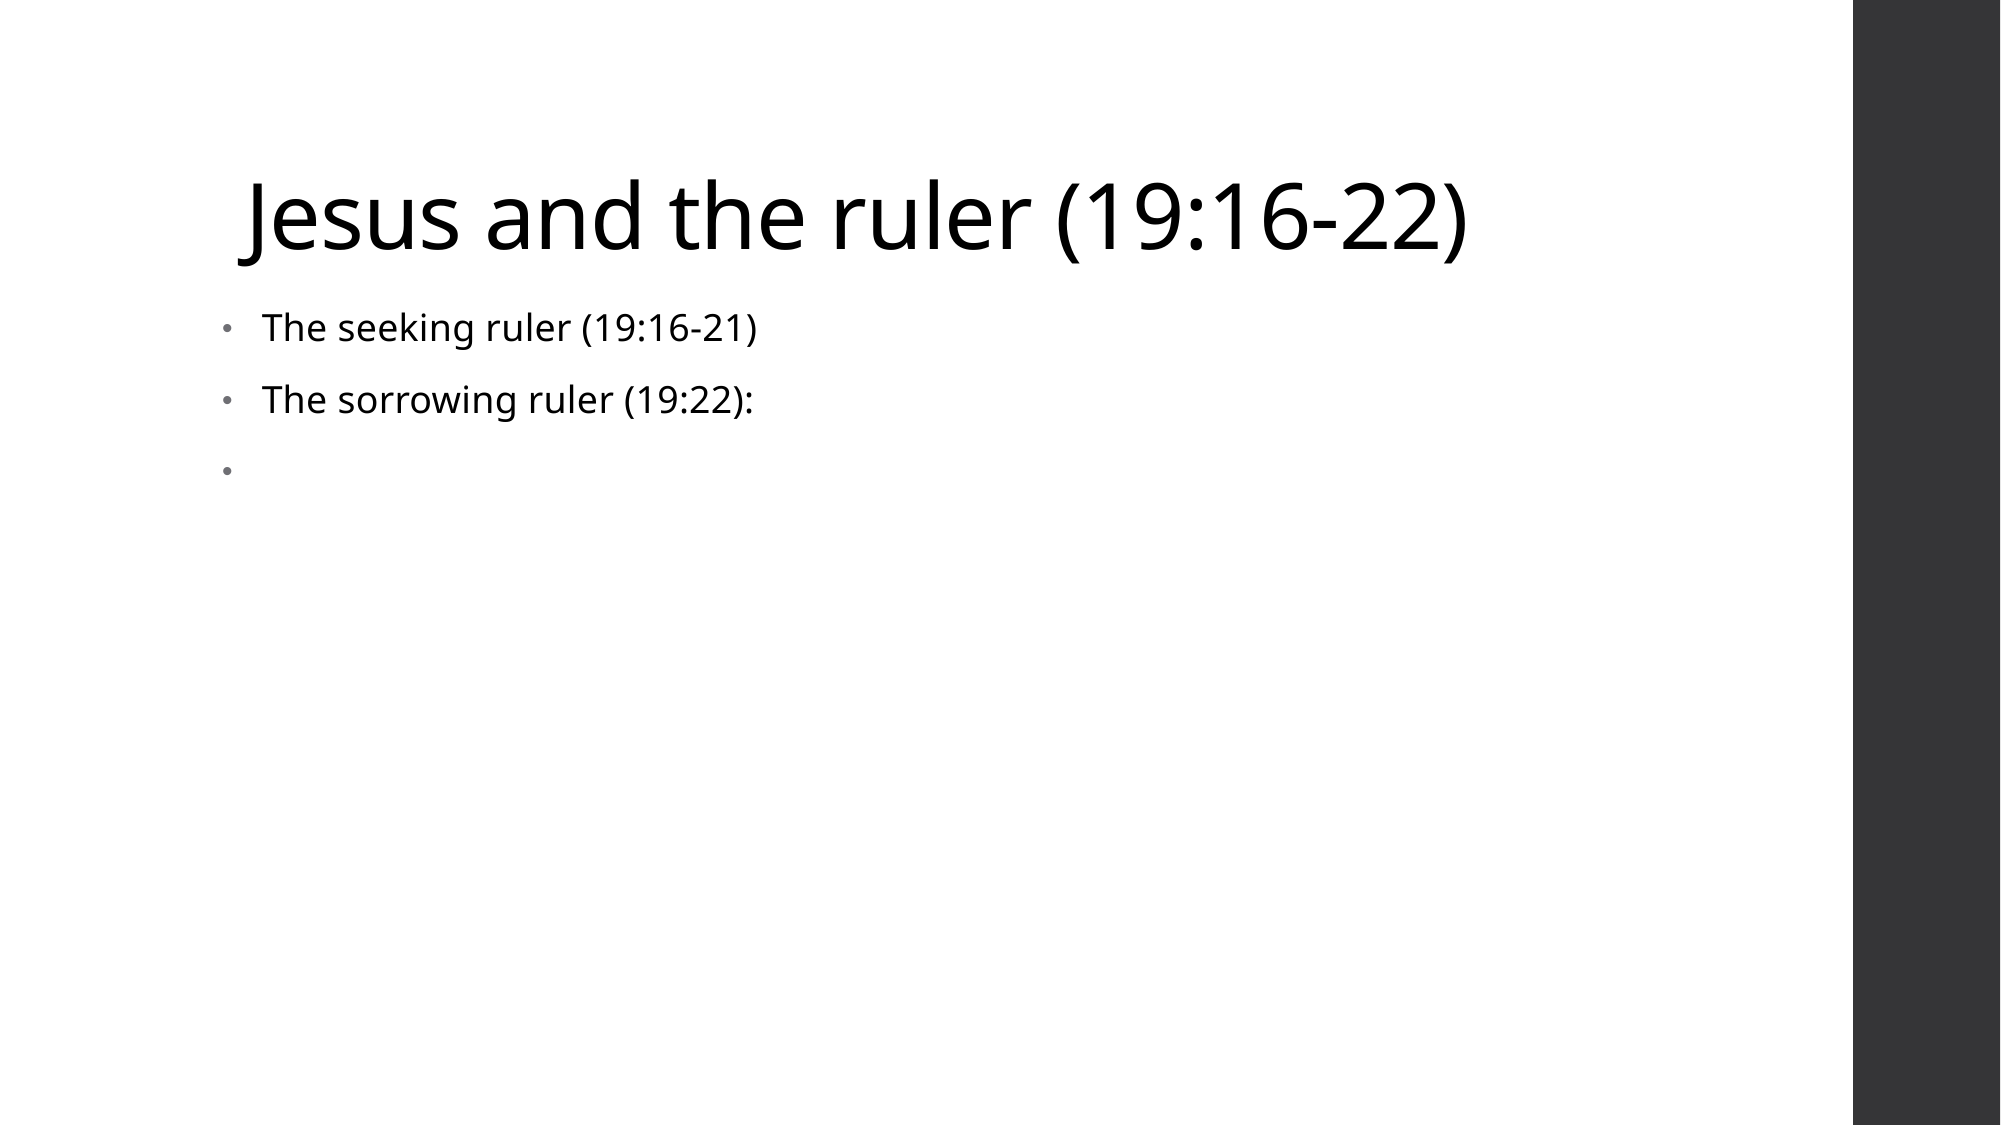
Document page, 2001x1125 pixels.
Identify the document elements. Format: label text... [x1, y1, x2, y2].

list The seeking ruler (19:16-21) The sorrowing ruler (19:22): [206, 299, 1617, 1014]
title Jesus and the ruler (19:16-22) [206, 60, 1797, 278]
